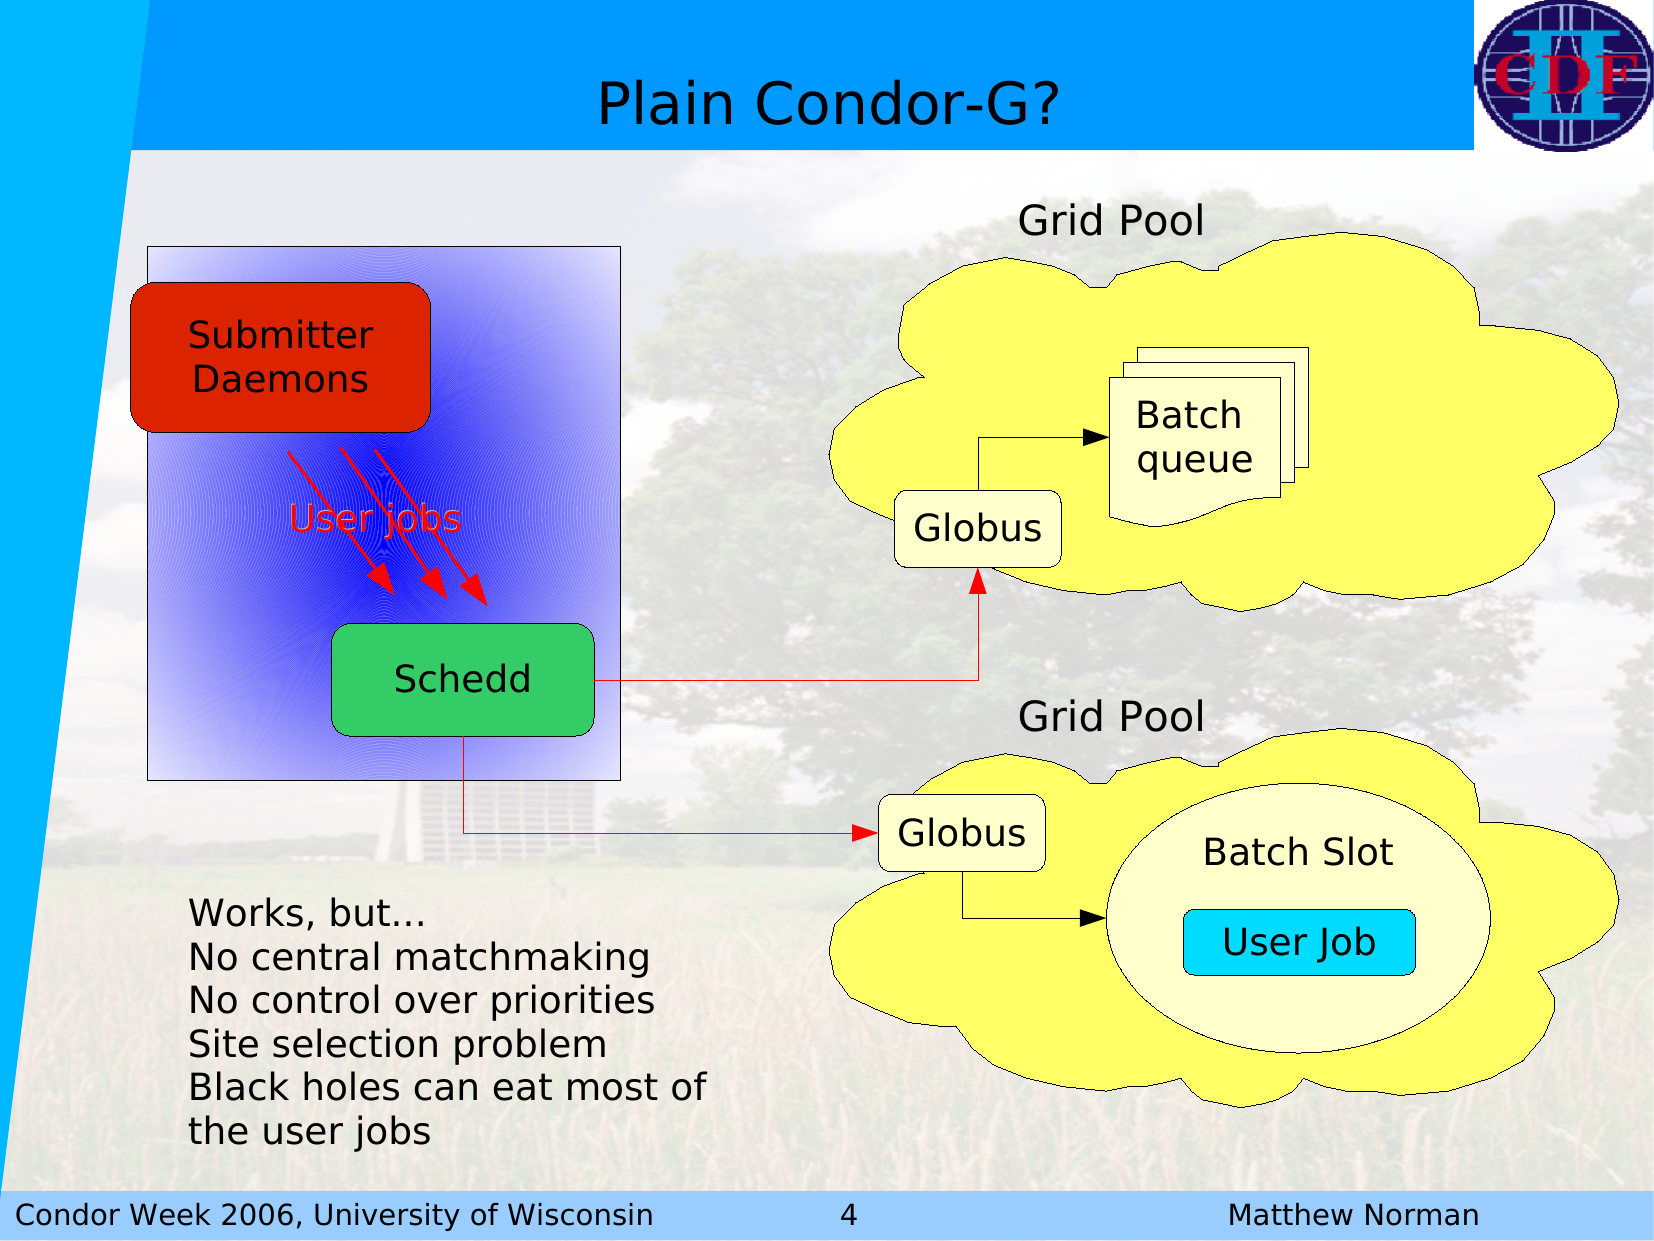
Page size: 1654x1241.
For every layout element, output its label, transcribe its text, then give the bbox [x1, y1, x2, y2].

text_box [464, 681, 621, 781]
text_box Grid Pool [908, 685, 1315, 749]
text_box Globus [894, 490, 1062, 568]
text_box [829, 728, 1620, 1108]
text_box Works, but... No central matchmaking No control over priorities Site selection problem Black holes can eat most of the user jobs [173, 884, 740, 1161]
text_box Schedd [331, 623, 595, 737]
text_box [828, 232, 1619, 612]
text_box Batch queue [1109, 347, 1309, 527]
text_box Grid Pool [908, 189, 1315, 253]
text_box Batch Slot [1106, 783, 1491, 1054]
text_box Globus [878, 794, 1046, 872]
text_box [147, 246, 621, 781]
text_box Plain Condor-G? [312, 63, 1346, 146]
text_box User jobs [273, 490, 474, 549]
text_box User Job [1183, 909, 1416, 976]
picture [1474, 0, 1654, 152]
text_box Submitter Daemons [130, 282, 431, 433]
